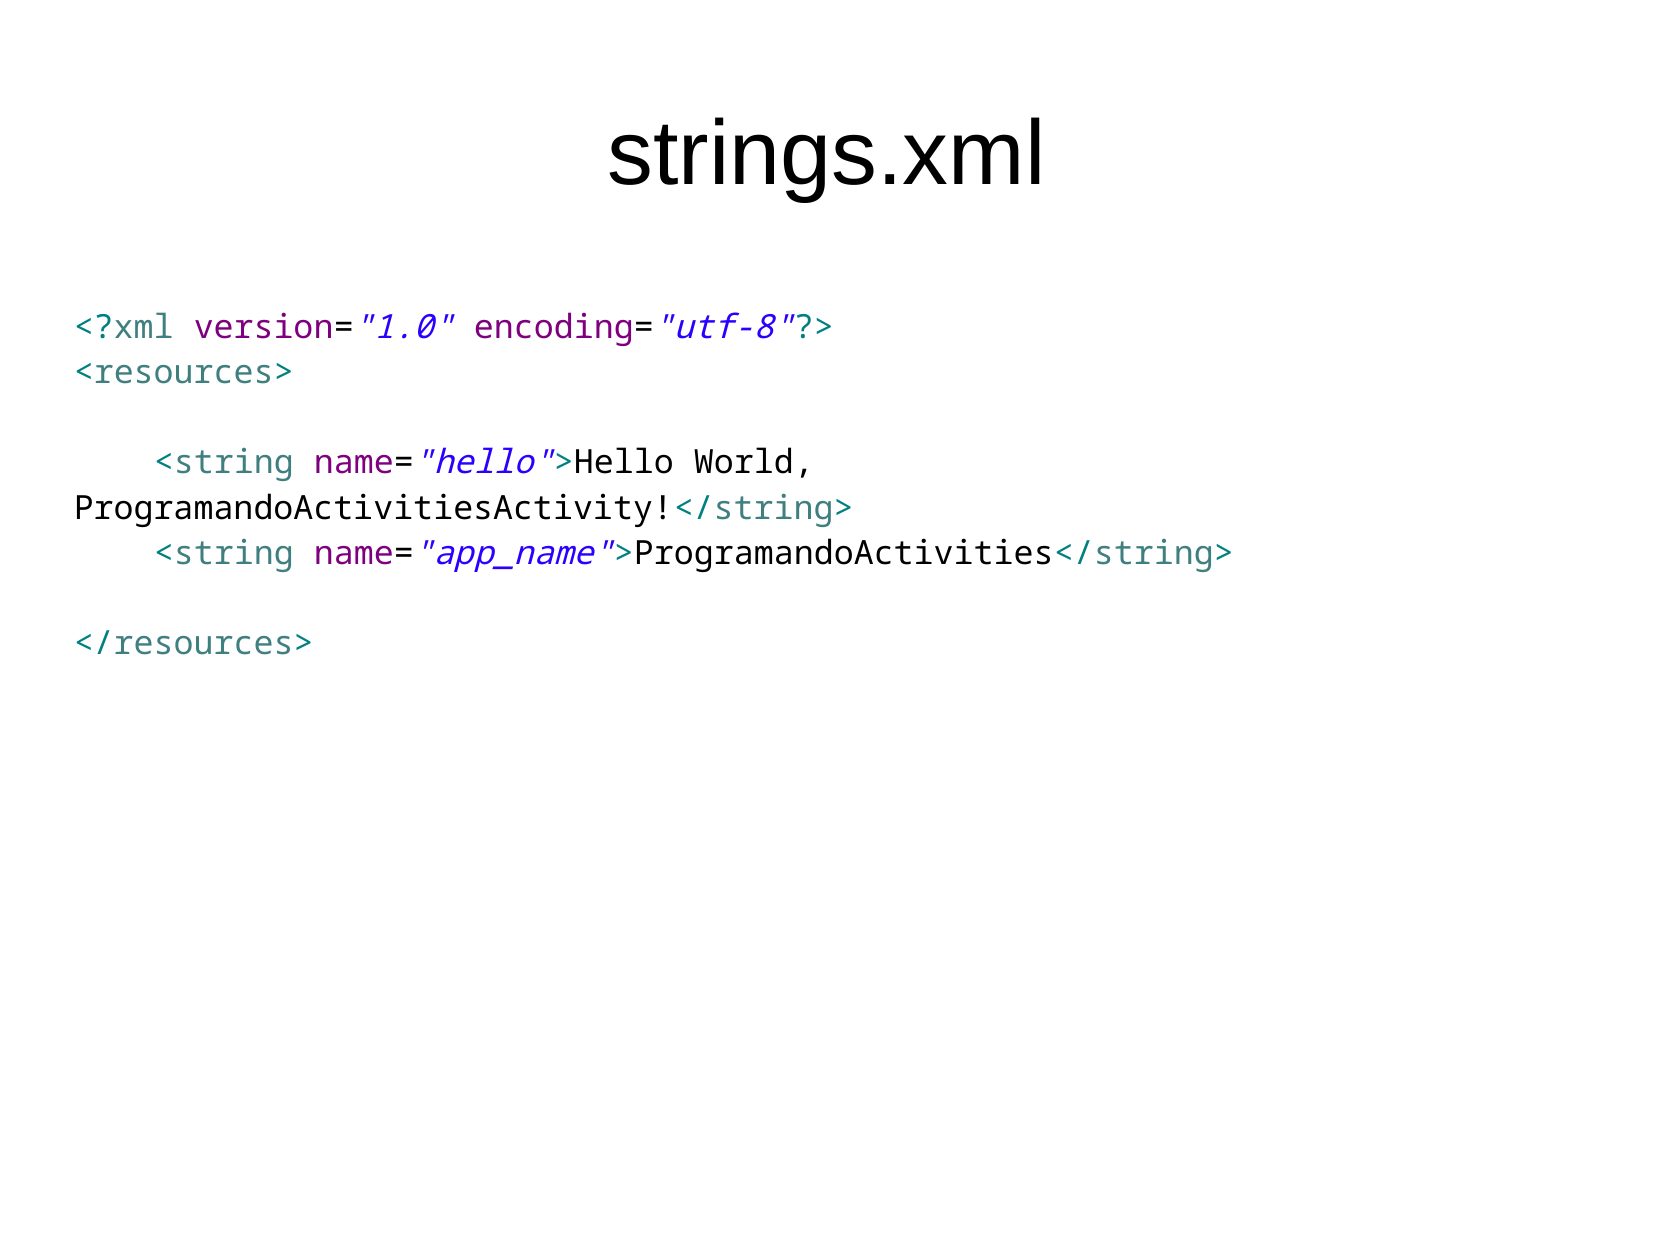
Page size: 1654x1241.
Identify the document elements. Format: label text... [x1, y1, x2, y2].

title strings.xml [82, 49, 1571, 257]
text_box <?xml version="1.0" encoding="utf-8"?> <resources> <string name="hello">Hello World, ProgramandoActivitiesActivity!</string> <string name="app_name">ProgramandoActivities</string> </resources> [59, 295, 1625, 975]
